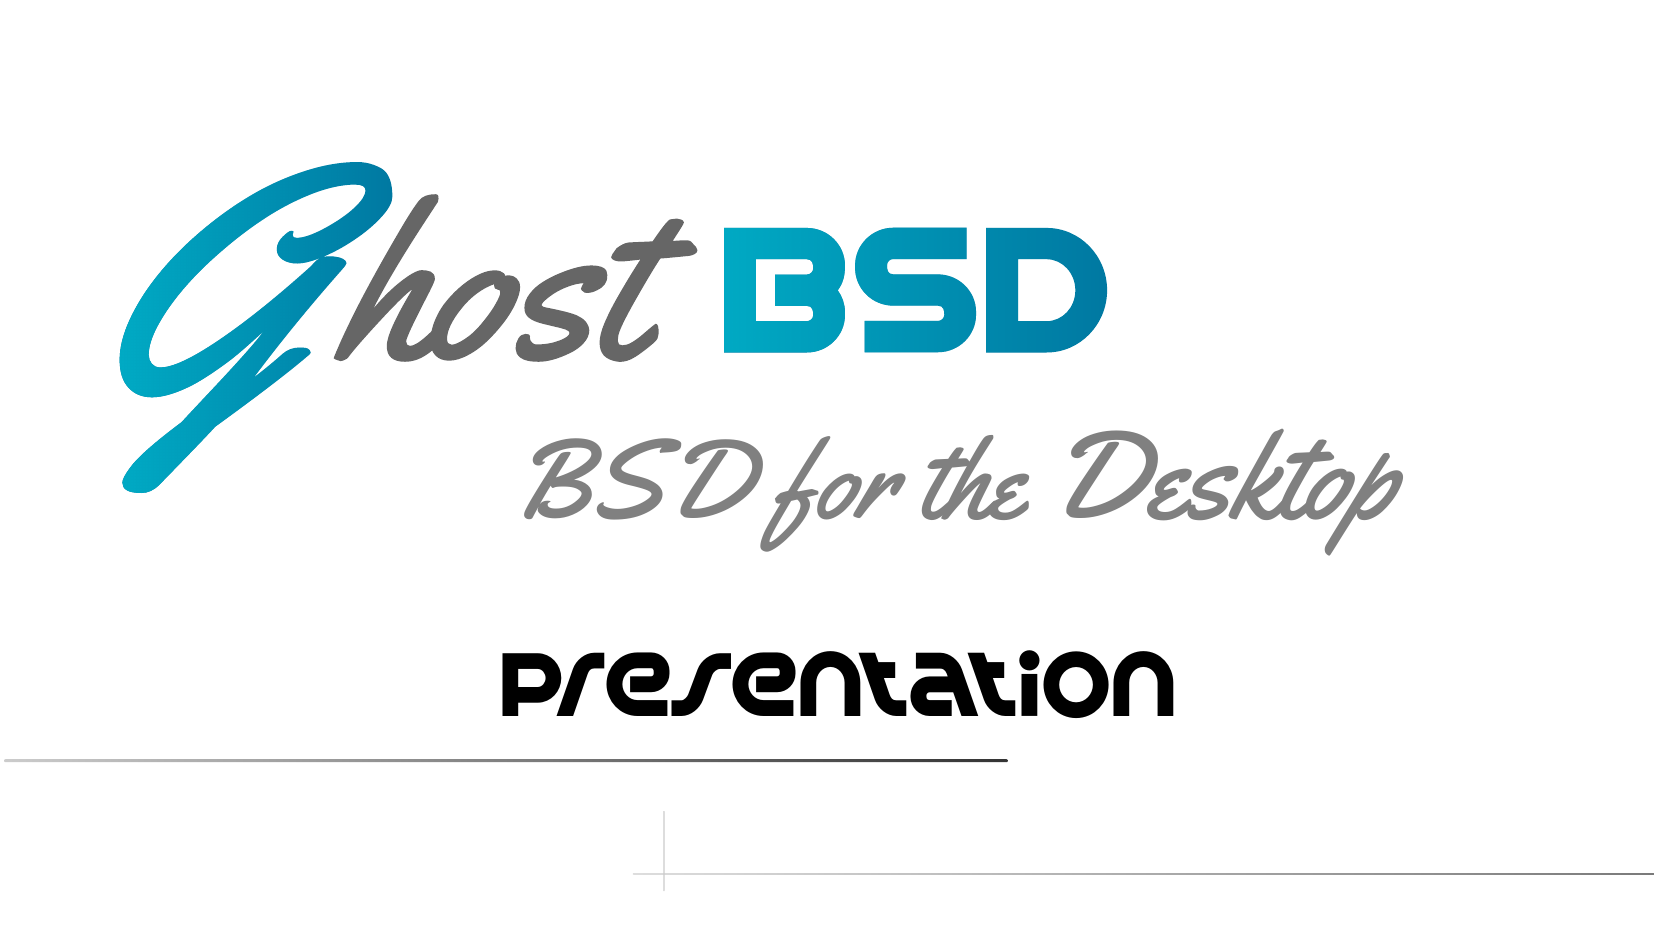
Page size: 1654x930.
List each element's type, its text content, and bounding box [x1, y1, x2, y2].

picture [107, 149, 1120, 506]
text_box BSD for the Desktop [449, 224, 1462, 564]
title Presentation [23, 623, 1653, 760]
